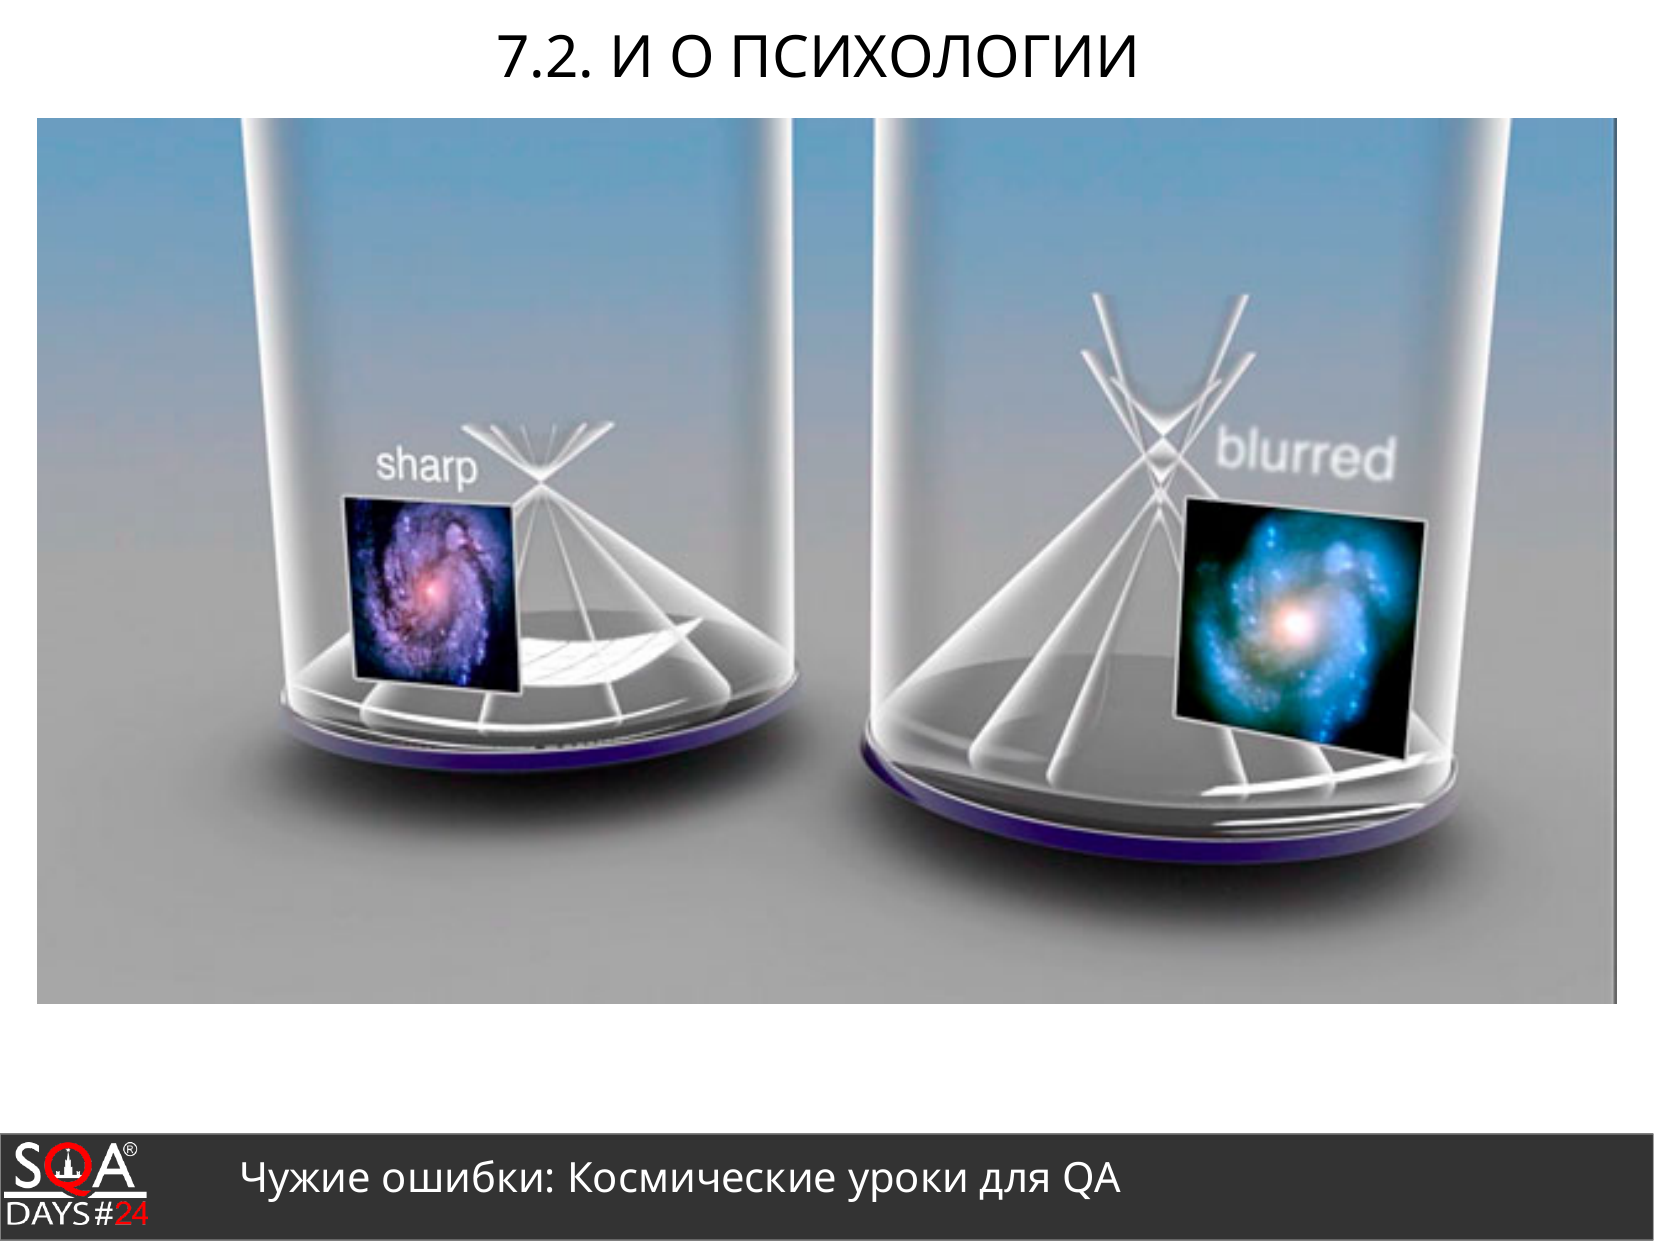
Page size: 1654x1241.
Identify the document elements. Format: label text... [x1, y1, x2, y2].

text_box Чужие ошибки: Космические уроки для QA [224, 1145, 1607, 1229]
picture [37, 118, 1617, 1004]
picture [4, 1142, 148, 1225]
text_box 7.2. И О ПСИХОЛОГИИ [481, 11, 1172, 97]
text_box [0, 1133, 1654, 1241]
